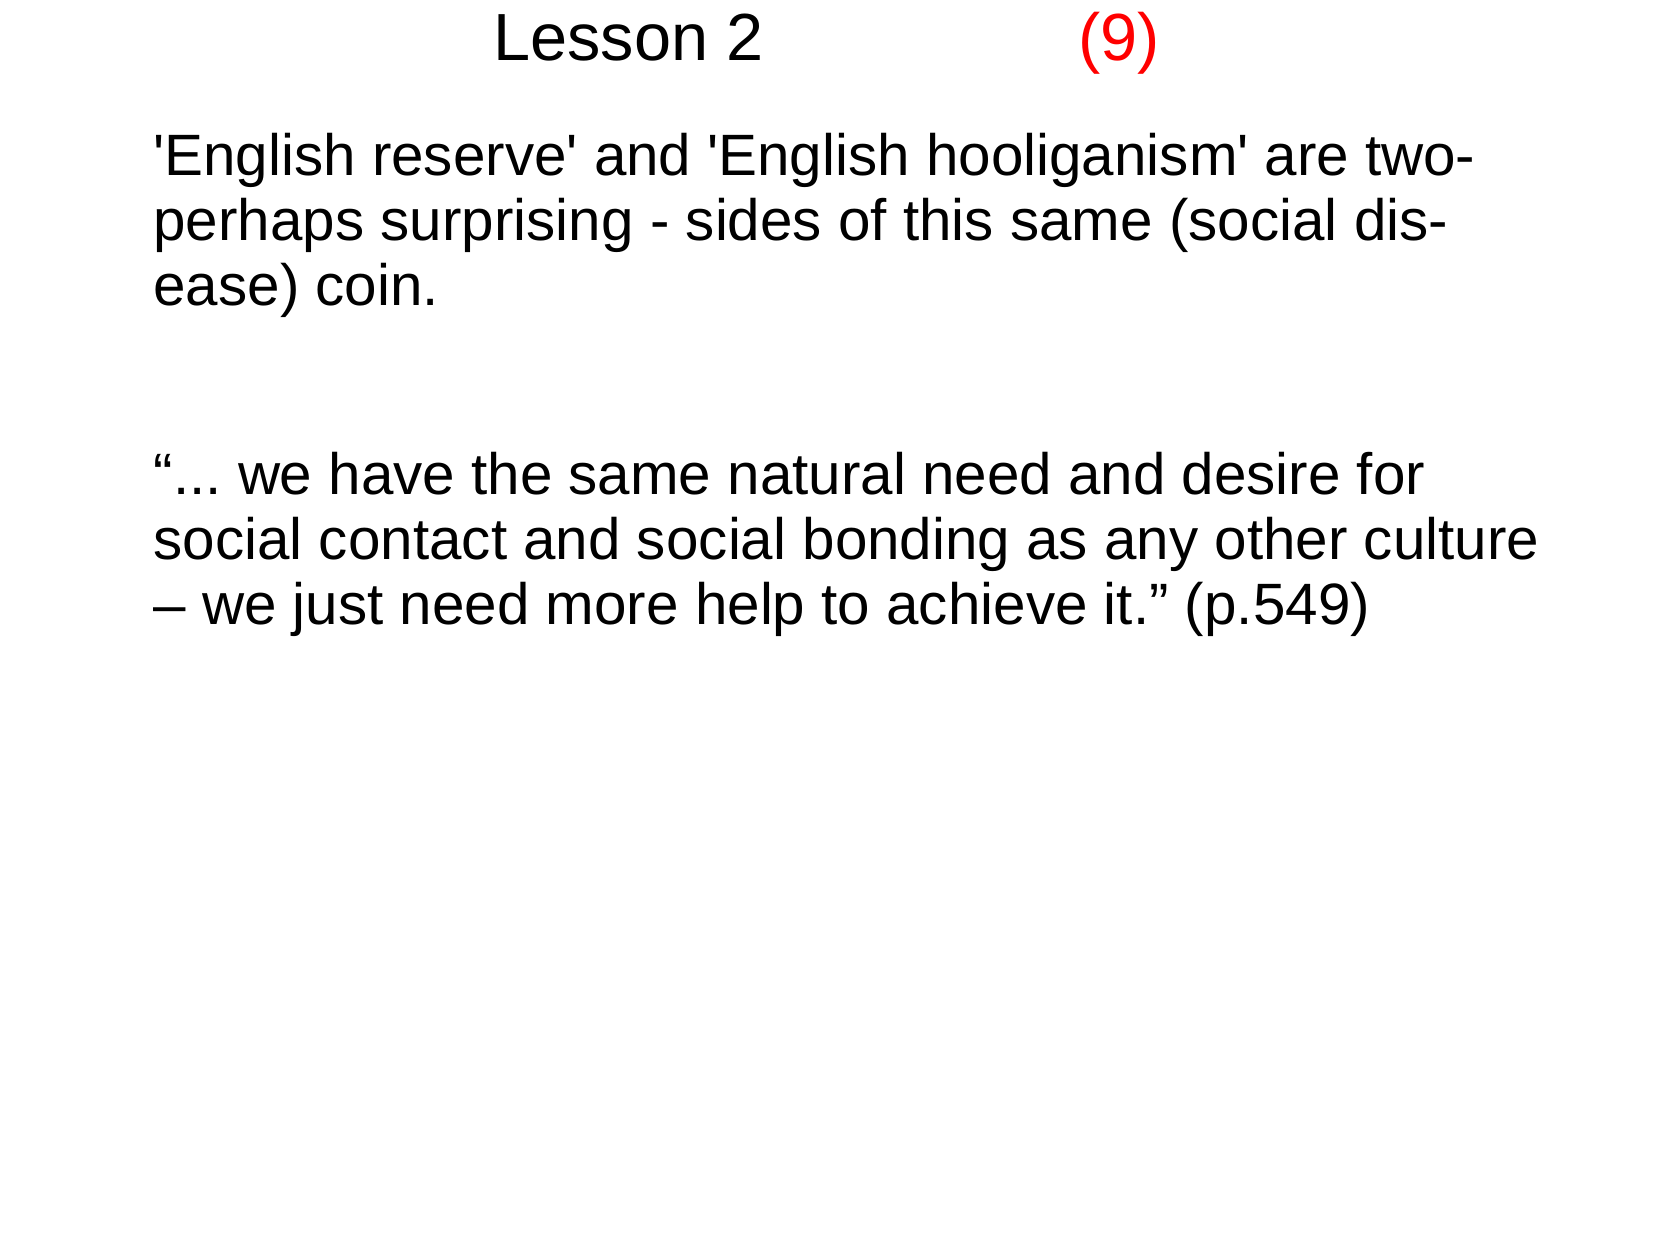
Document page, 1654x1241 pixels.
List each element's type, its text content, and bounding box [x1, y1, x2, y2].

title Lesson 2 (9) [82, 0, 1571, 75]
list 'English reserve' and 'English hooliganism' are two-perhaps surprising - sides of this same (social dis-ease) coin. “... we have the same natural need and desire for social contact and social bonding as any other culture – we just need more help to achieve it.” (p.549) [82, 122, 1571, 1010]
